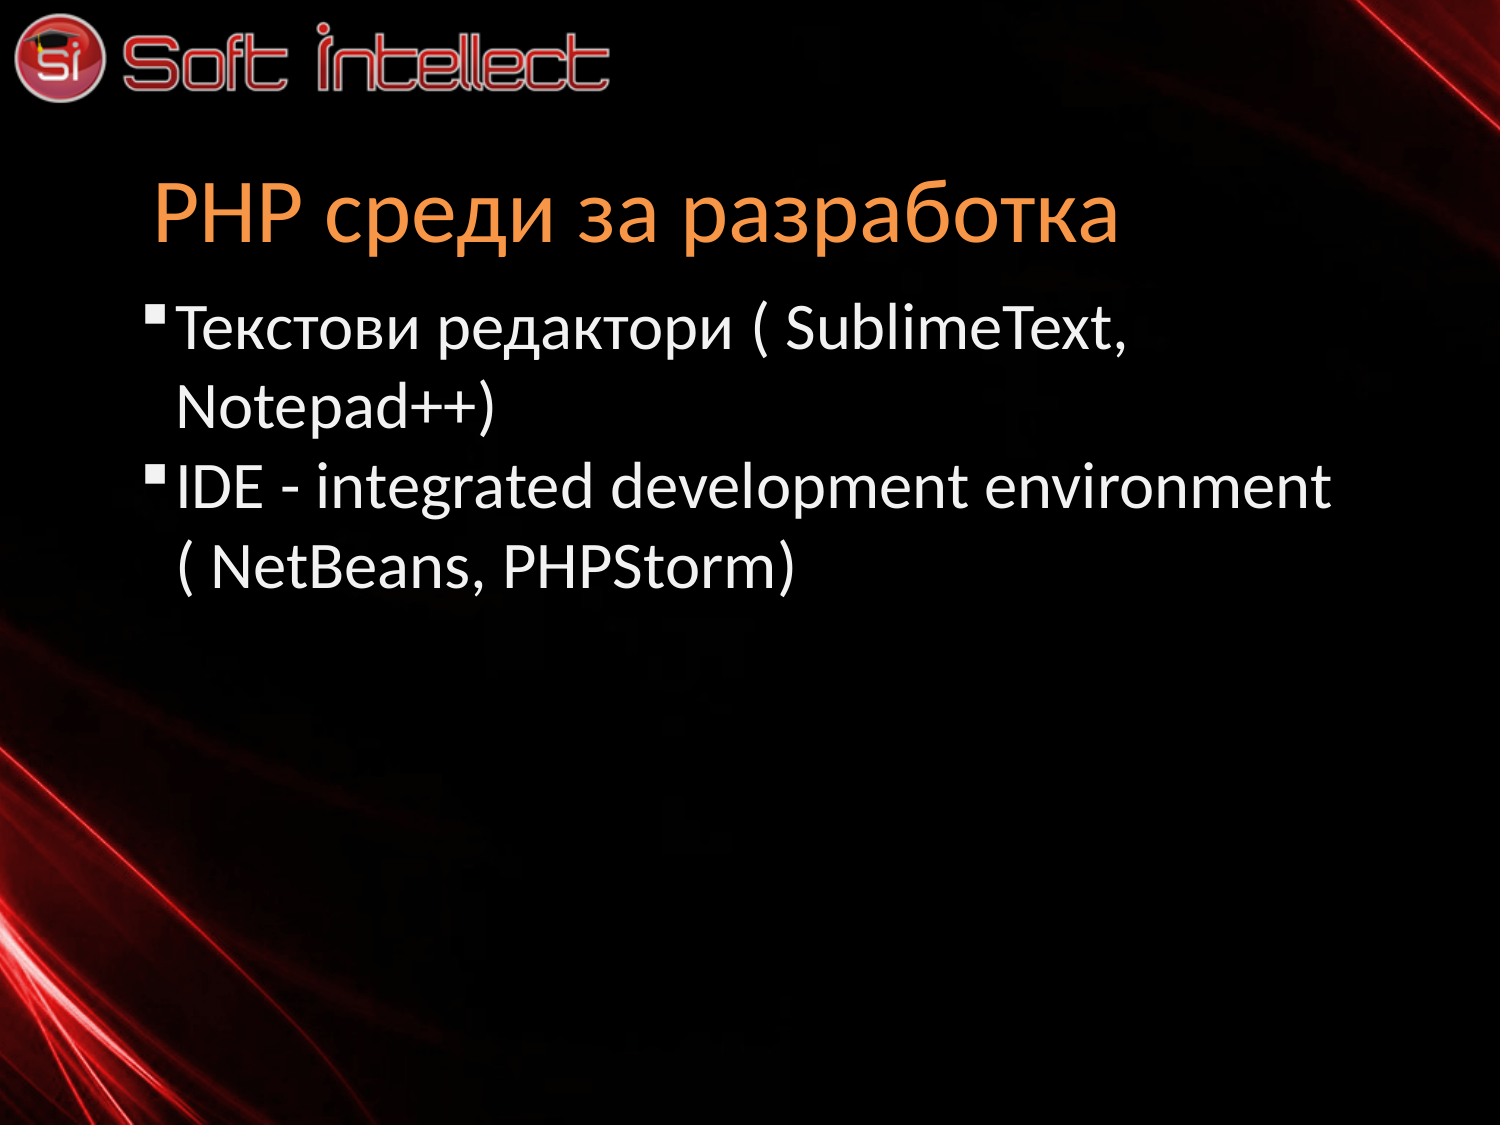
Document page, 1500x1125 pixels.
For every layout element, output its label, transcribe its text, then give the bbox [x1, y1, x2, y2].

picture [0, 0, 1500, 1125]
text_box Текстови редактори ( SublimeText, Notepad++) IDE - integrated development environment ( NetBeans, PHPStorm) [124, 275, 1375, 1018]
text_box PHP среди за разработка [137, 112, 1488, 300]
